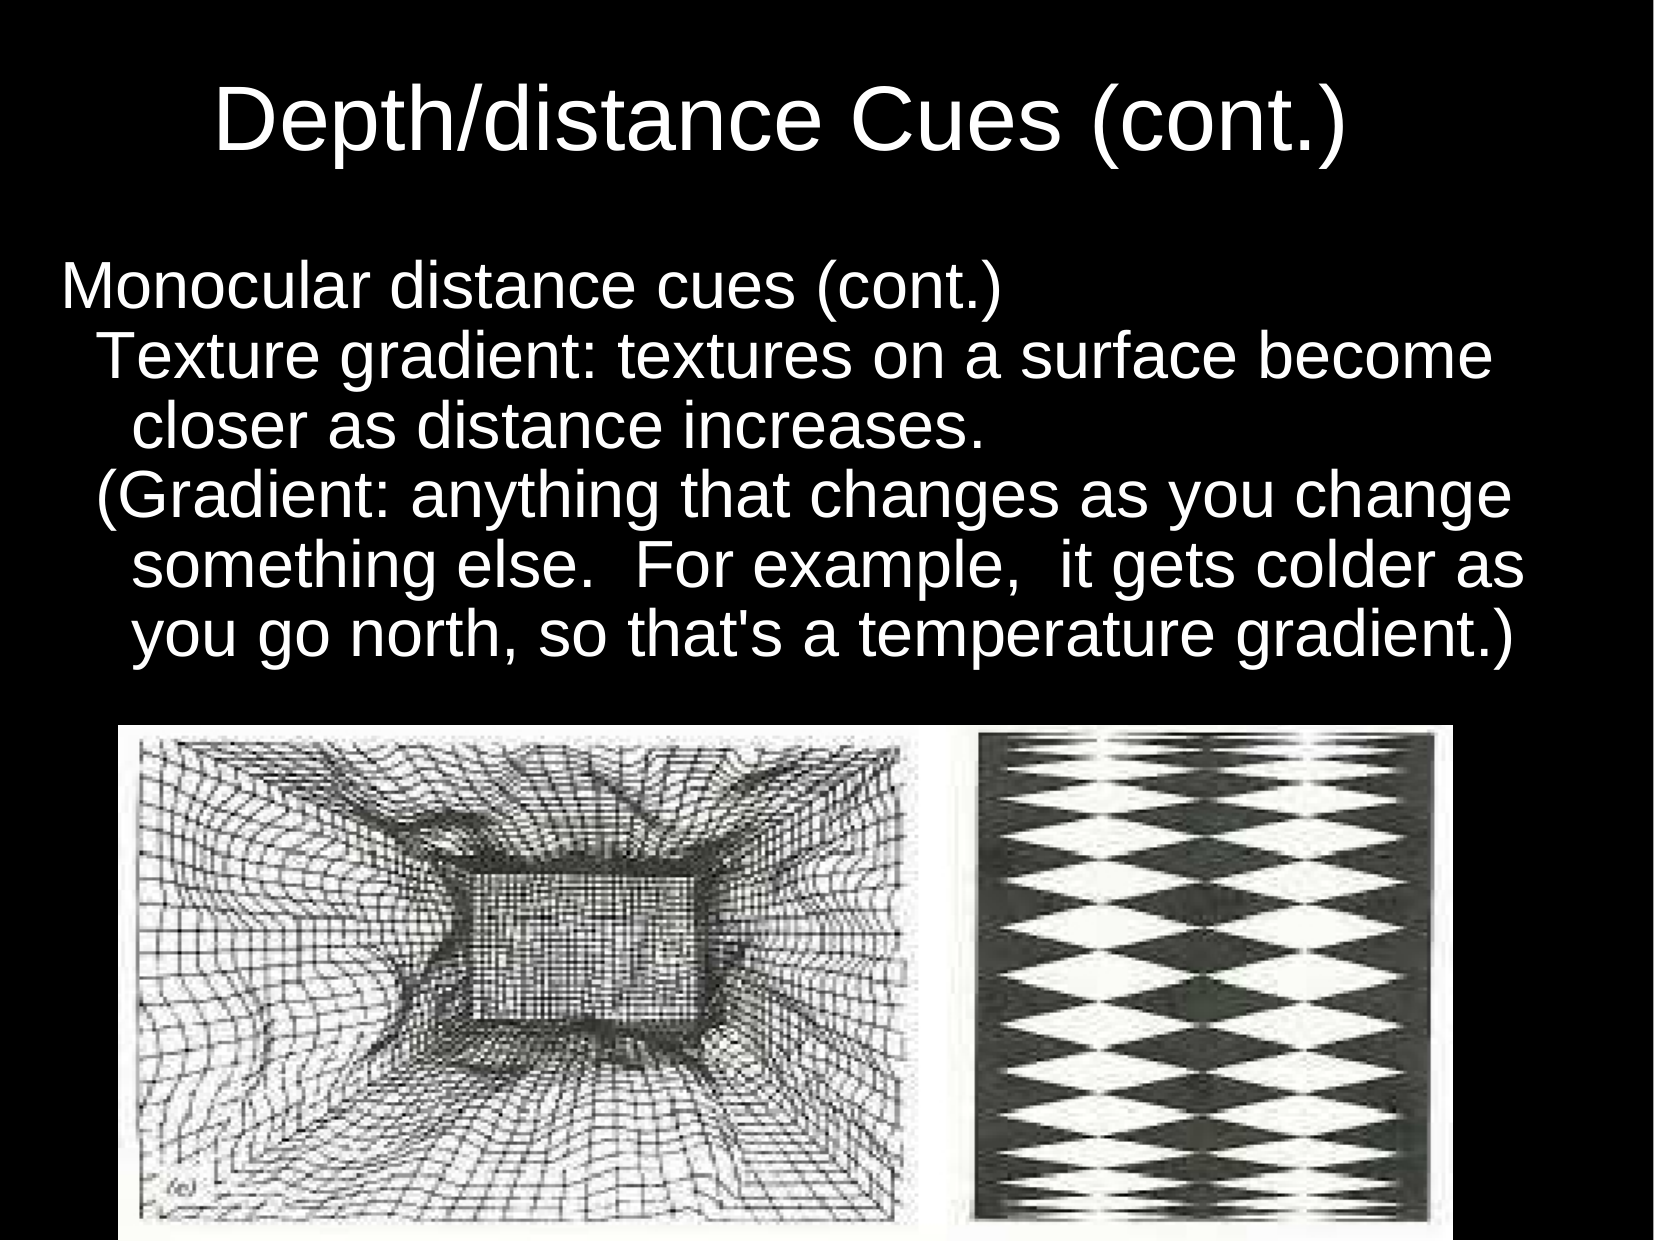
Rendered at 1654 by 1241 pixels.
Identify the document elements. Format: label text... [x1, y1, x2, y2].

title Depth/distance Cues (cont.) [37, 17, 1526, 226]
picture [118, 725, 1453, 1241]
text_box Monocular distance cues (cont.) Texture gradient: textures on a surface become closer as distance increases. (Gradient: anything that changes as you change something else. For example, it gets colder as you go north, so that's a temperature gradient.) [60, 253, 1549, 671]
